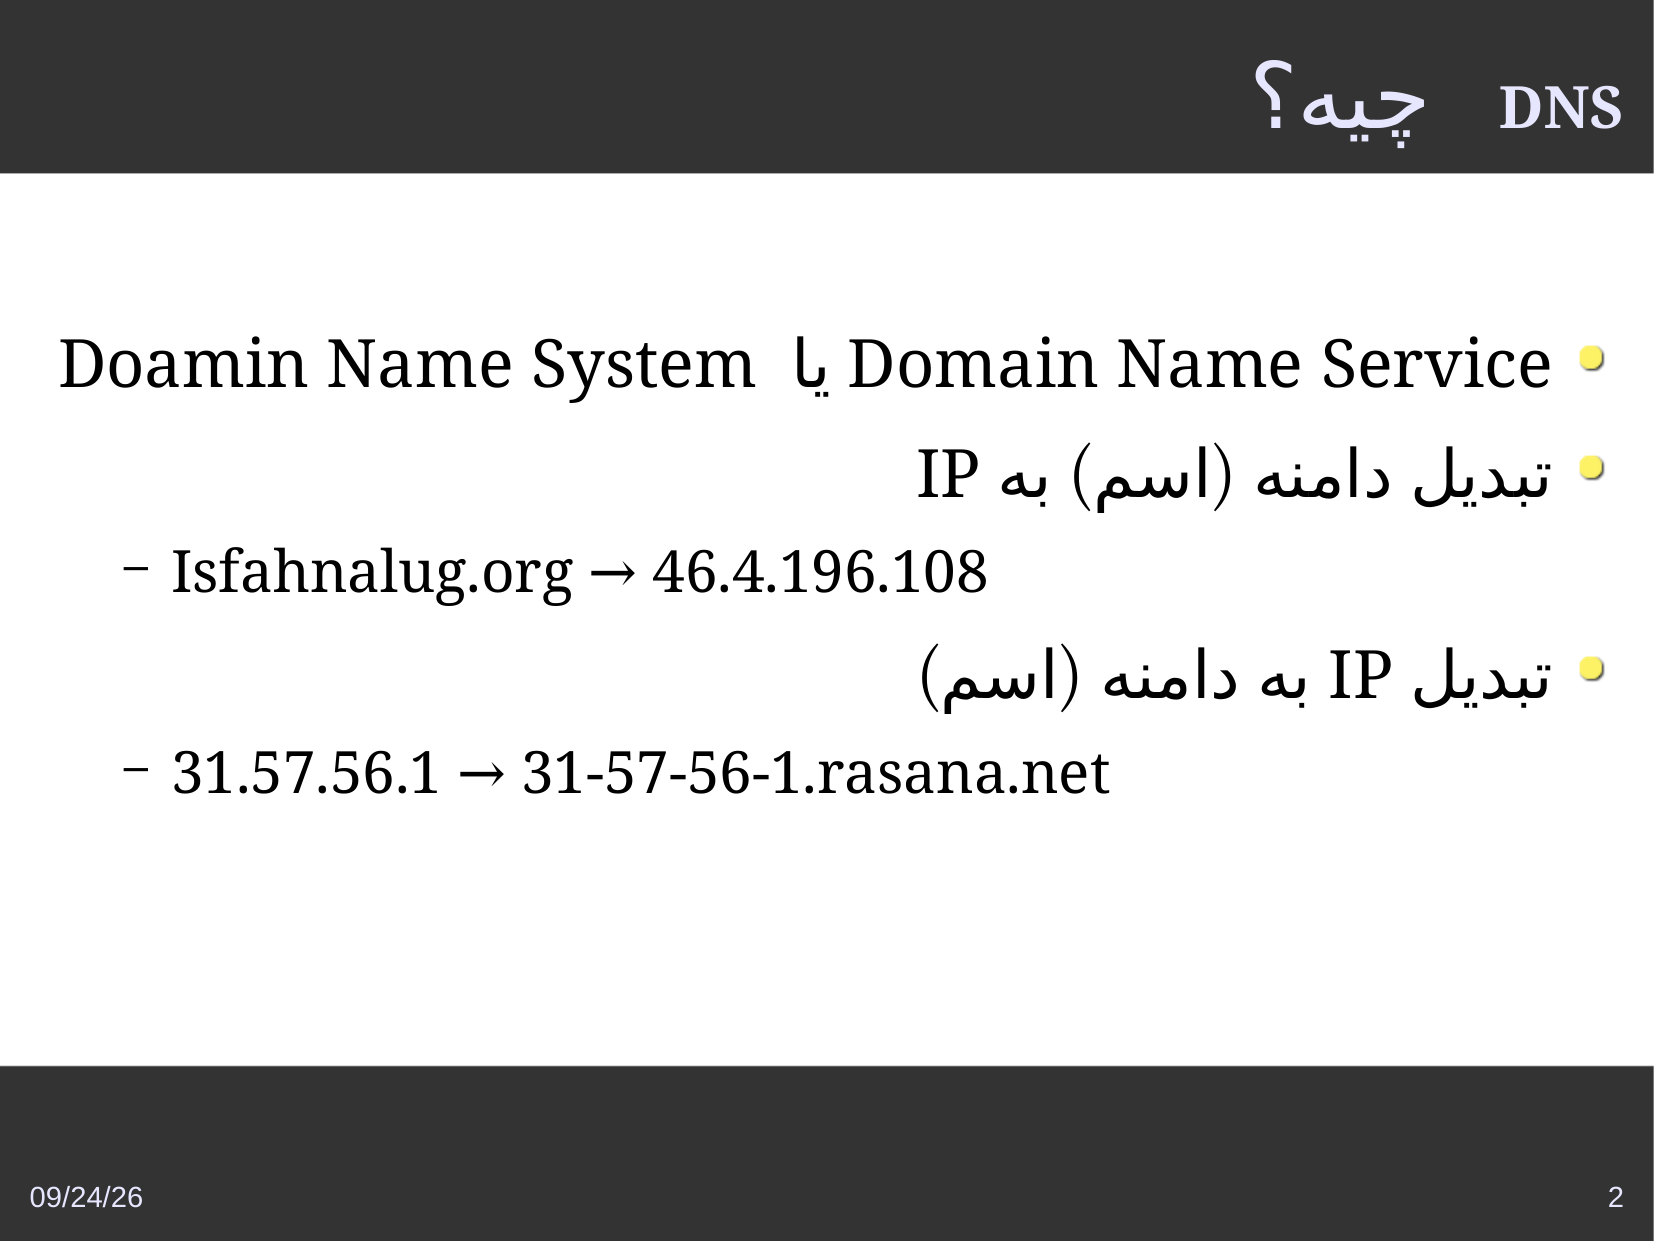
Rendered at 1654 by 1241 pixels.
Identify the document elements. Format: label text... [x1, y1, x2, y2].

title DNS چیه؟ [29, 17, 1625, 160]
list Domain Name Service یا Doamin Name System تبدیل دامنه (اسم) به IP Isfahnalug.org → 46.4.196.108 تبدیل IP به دامنه (اسم) 31.57.56.1 → 31-57-56-1.rasana.net [29, 206, 1625, 1034]
picture [0, 0, 1654, 1241]
